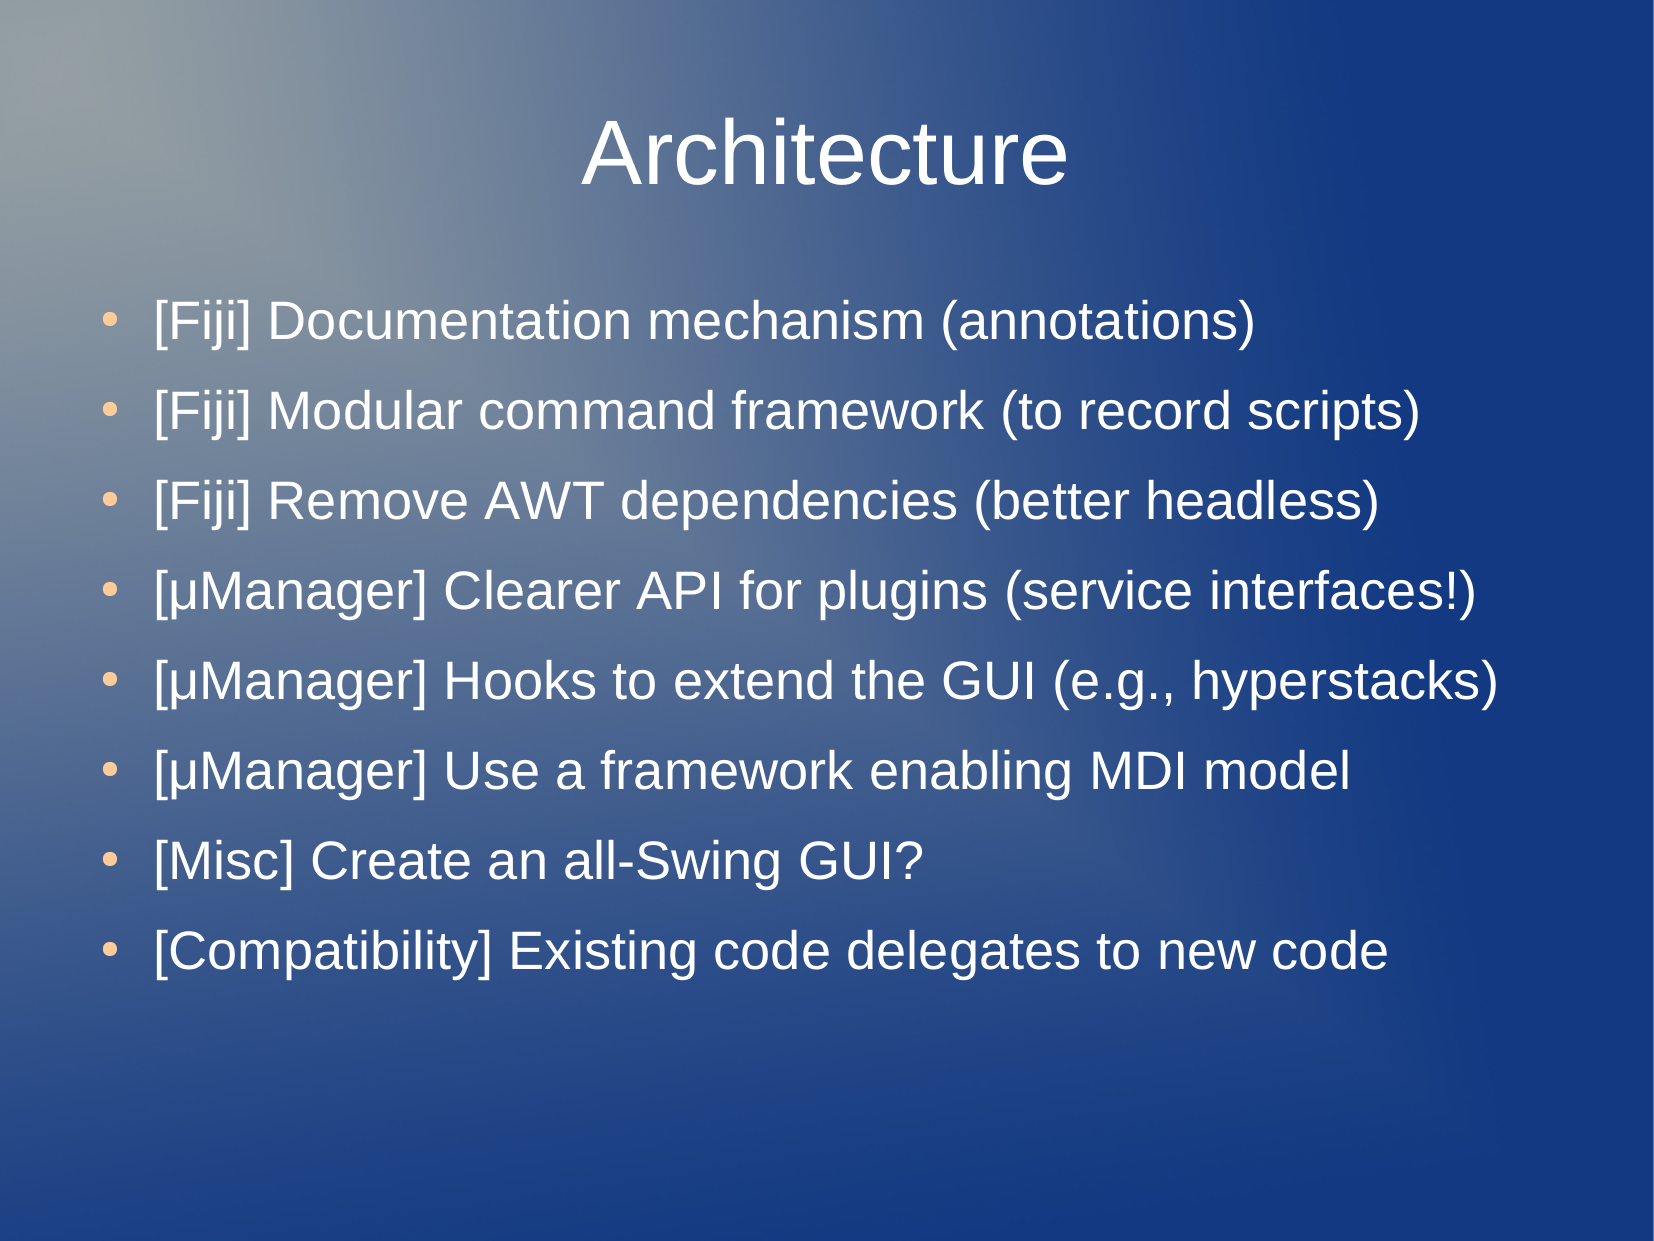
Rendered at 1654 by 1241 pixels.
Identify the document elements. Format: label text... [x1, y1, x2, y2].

title Architecture [82, 56, 1571, 250]
list [Fiji] Documentation mechanism (annotations) [Fiji] Modular command framework (to record scripts) [Fiji] Remove AWT dependencies (better headless) [μManager] Clearer API for plugins (service interfaces!) [μManager] Hooks to extend the GUI (e.g., hyperstacks) [μManager] Use a framework enabling MDI model [Misc] Create an all-Swing GUI? [Compatibility] Existing code delegates to new code [82, 290, 1571, 1094]
picture [0, 0, 1654, 1241]
